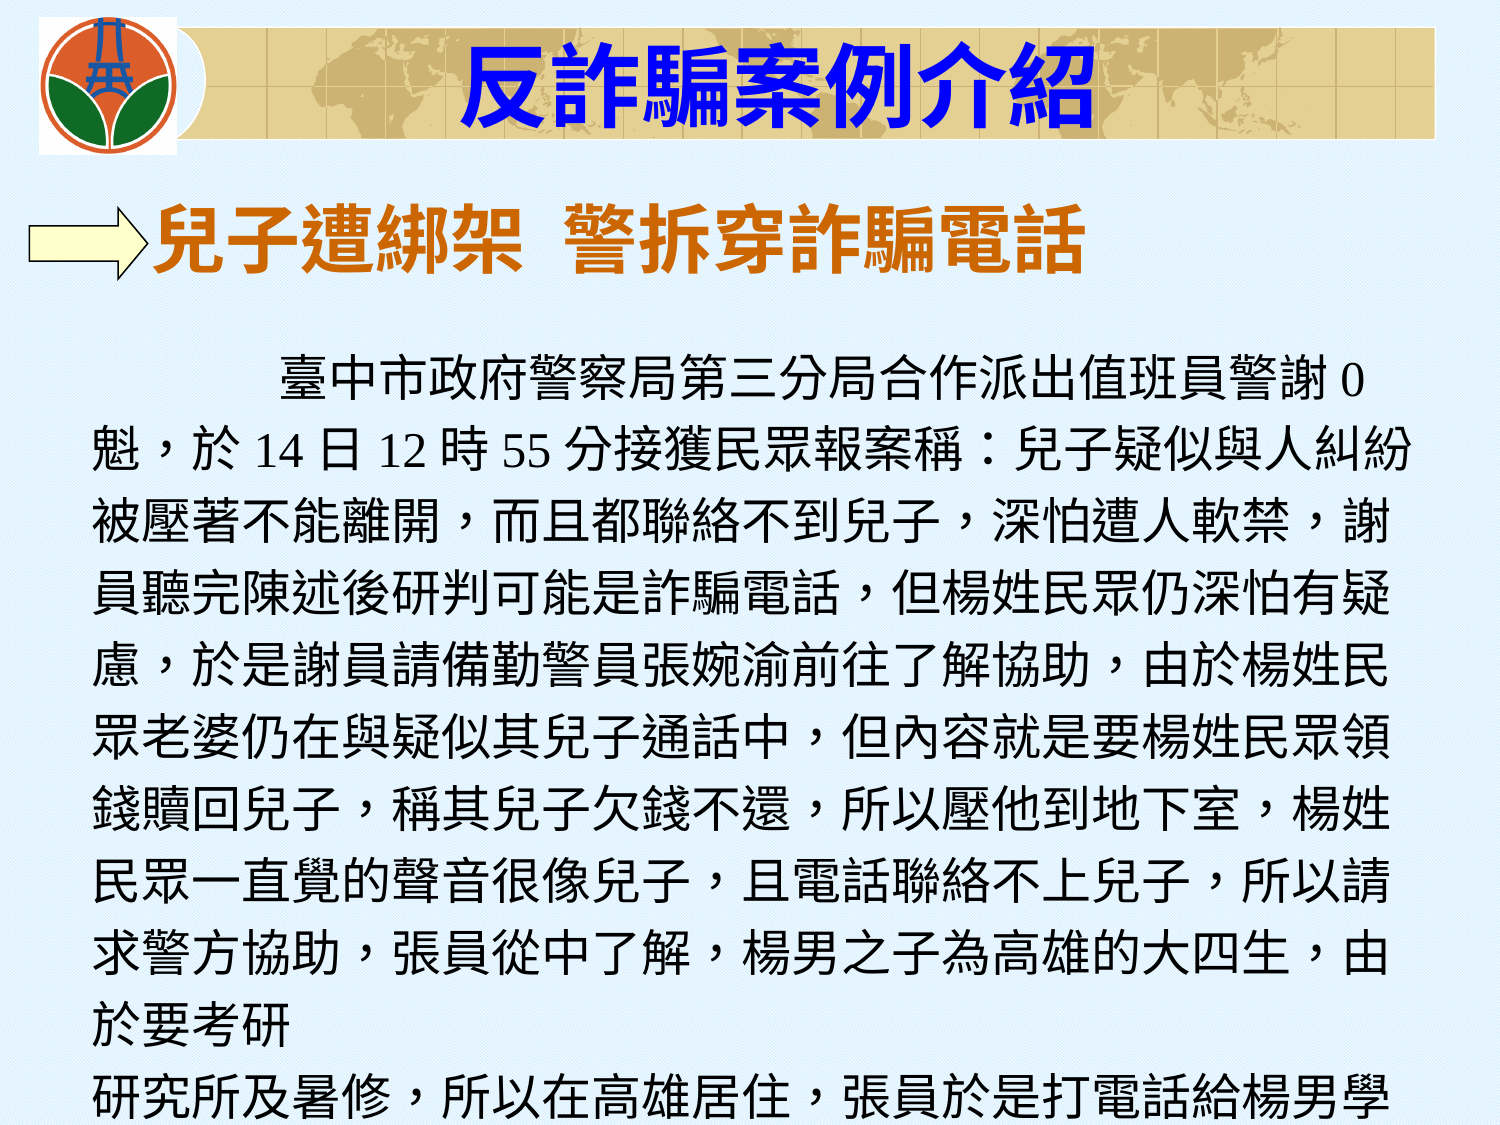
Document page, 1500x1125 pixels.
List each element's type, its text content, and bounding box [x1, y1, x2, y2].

text_box 兒子遭綁架 警拆穿詐騙電話 [135, 172, 1471, 303]
picture [0, 0, 1500, 1125]
text_box [29, 208, 148, 279]
text_box 臺中市政府警察局第三分局合作派出值班員警謝0魁，於14日12時55分接獲民眾報案稱：兒子疑似與人糾紛被壓著不能離開，而且都聯絡不到兒子，深怕遭人軟禁，謝員聽完陳述後研判可能是詐騙電話，但楊姓民眾仍深怕有疑慮，於是謝員請備勤警員張婉渝前往了解協助，由於楊姓民眾老婆仍在與疑似其兒子通話中，但內容就是要楊姓民眾領錢贖回兒子，稱其兒子欠錢不還，所以壓他到地下室，楊姓民眾一直覺的聲音很像兒子，且電話聯絡不上兒子，所以請求警方協助，張員從中了解，楊男之子為高雄的大四生，由於要考研 研究所及暑修，所以在高雄居住，張員於是打電話給楊男學 [76, 326, 1436, 1125]
text_box 反詐騙案例介紹 [442, 19, 1117, 149]
